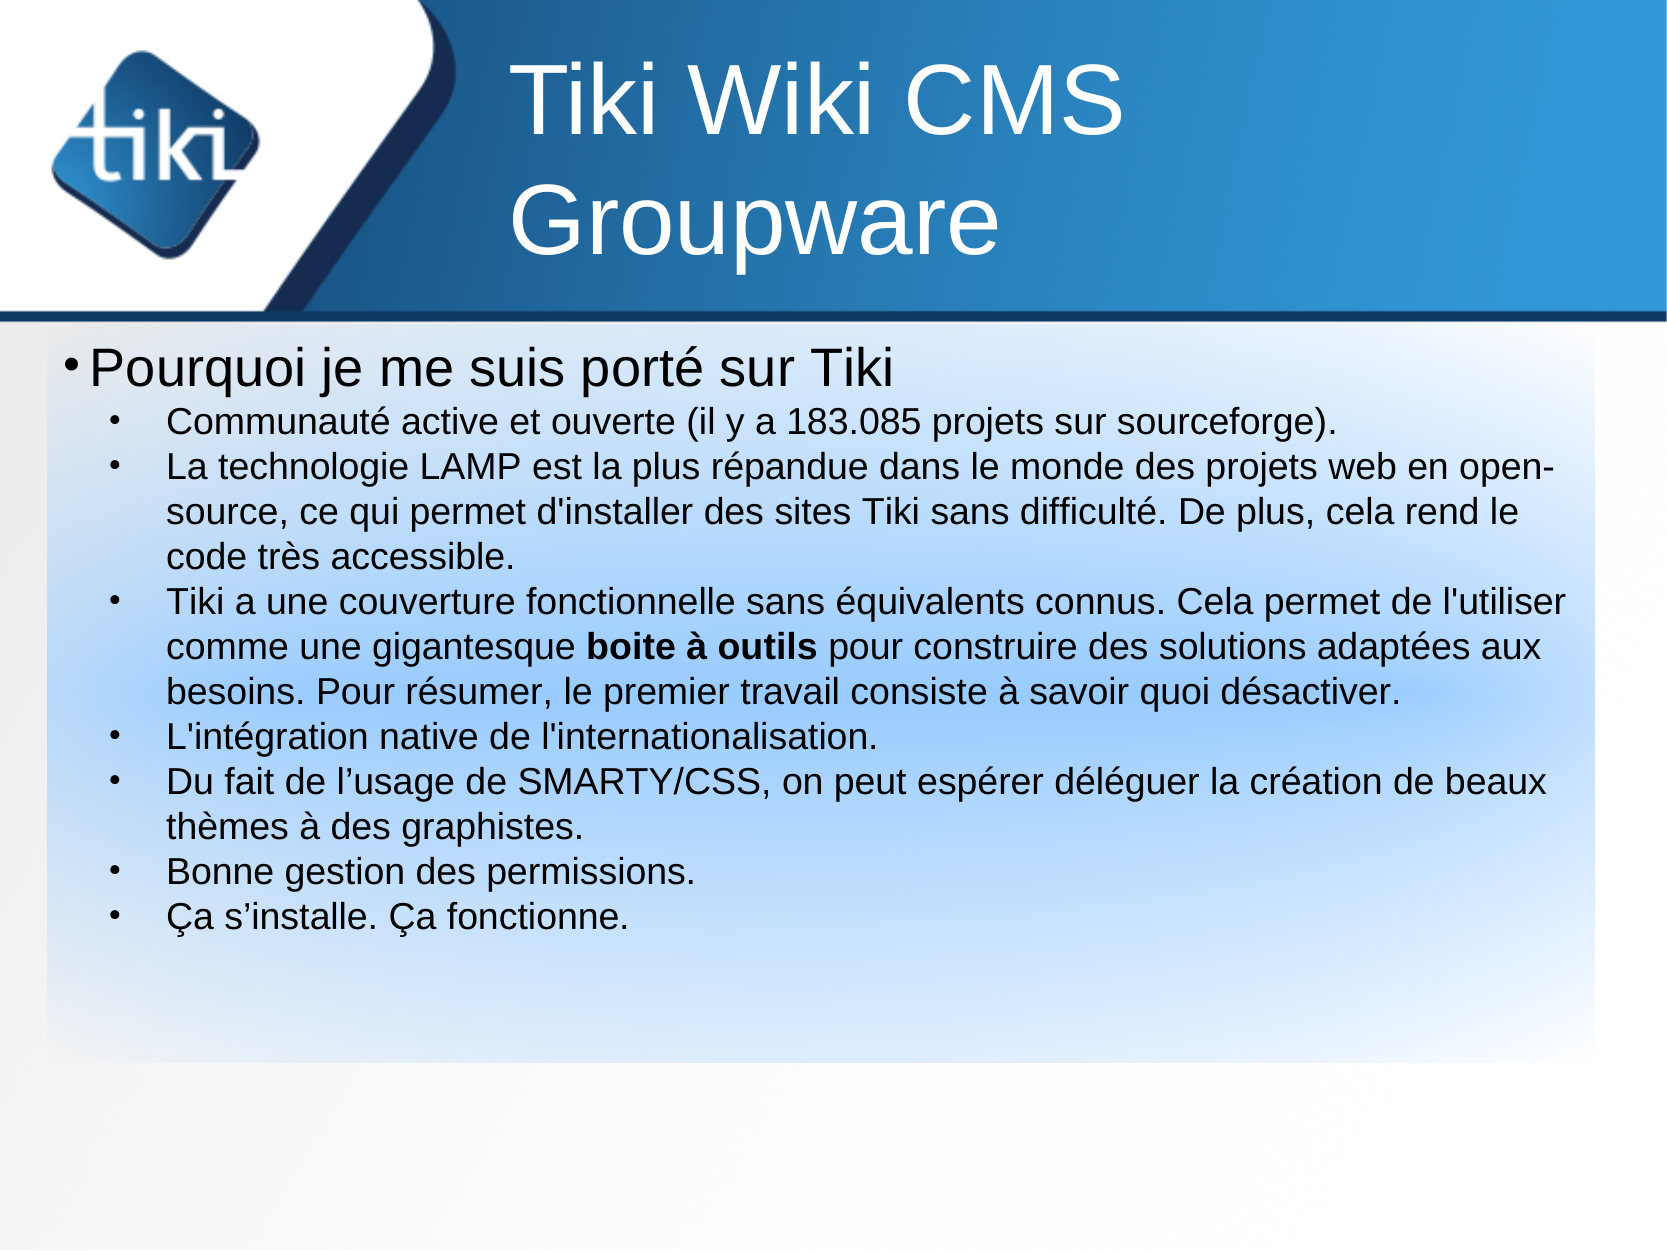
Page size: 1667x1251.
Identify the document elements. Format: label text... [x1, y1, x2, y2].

picture [0, 0, 1667, 1250]
text_box Pourquoi je me suis porté sur Tiki Communauté active et ouverte (il y a 183.085 projets sur sourceforge). La technologie LAMP est la plus répandue dans le monde des projets web en open-source, ce qui permet d'installer des sites Tiki sans difficulté. De plus, cela rend le code très accessible. Tiki a une couverture fonctionnelle sans équivalents connus. Cela permet de l'utiliser comme une gigantesque boite à outils pour construire des solutions adaptées aux besoins. Pour résumer, le premier travail consiste à savoir quoi désactiver. L'intégration native de l'internationalisation. Du fait de l’usage de SMARTY/CSS, on peut espérer déléguer la création de beaux thèmes à des graphistes. Bonne gestion des permissions. Ça s’installe. Ça fonctionne. [231, 676, 1411, 711]
title Tiki Wiki CMS Groupware [502, 151, 1596, 157]
